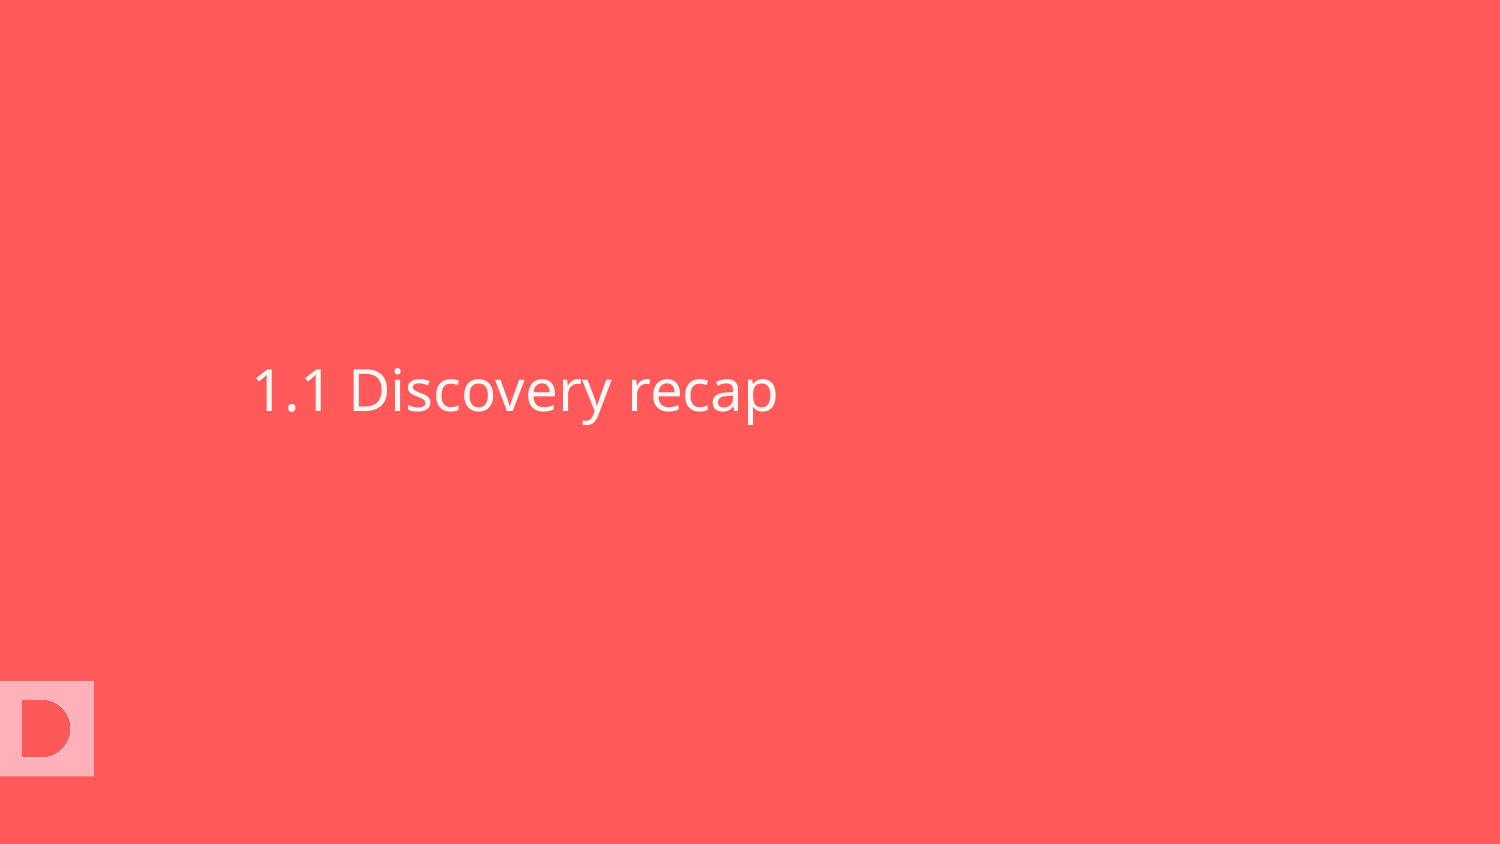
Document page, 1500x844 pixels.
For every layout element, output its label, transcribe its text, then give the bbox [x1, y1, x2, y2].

picture [22, 700, 70, 757]
title 1.1 Discovery recap [236, 0, 1174, 777]
